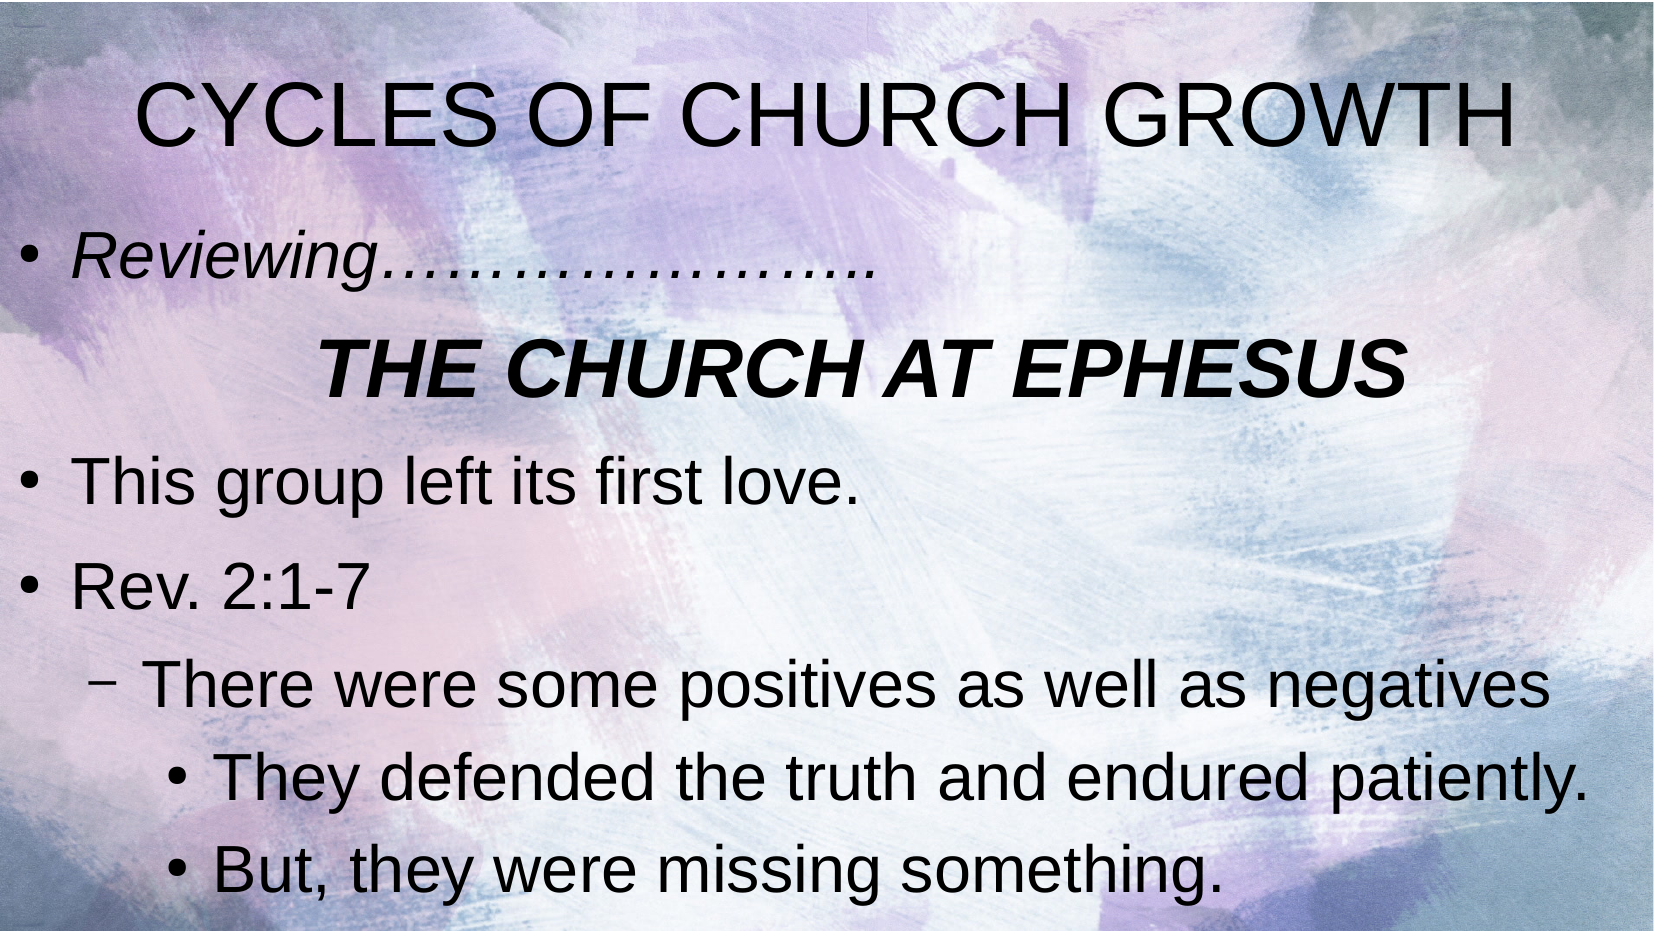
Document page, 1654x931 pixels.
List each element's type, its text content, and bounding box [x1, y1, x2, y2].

picture [0, 2, 1654, 217]
title CYCLES OF CHURCH GROWTH [82, 37, 1571, 193]
list Reviewing………………….. THE CHURCH AT EPHESUS This group left its first love. Rev. 2:1-7 There were some positives as well as negatives They defended the truth and endured patiently. But, they were missing something. [0, 217, 1654, 931]
